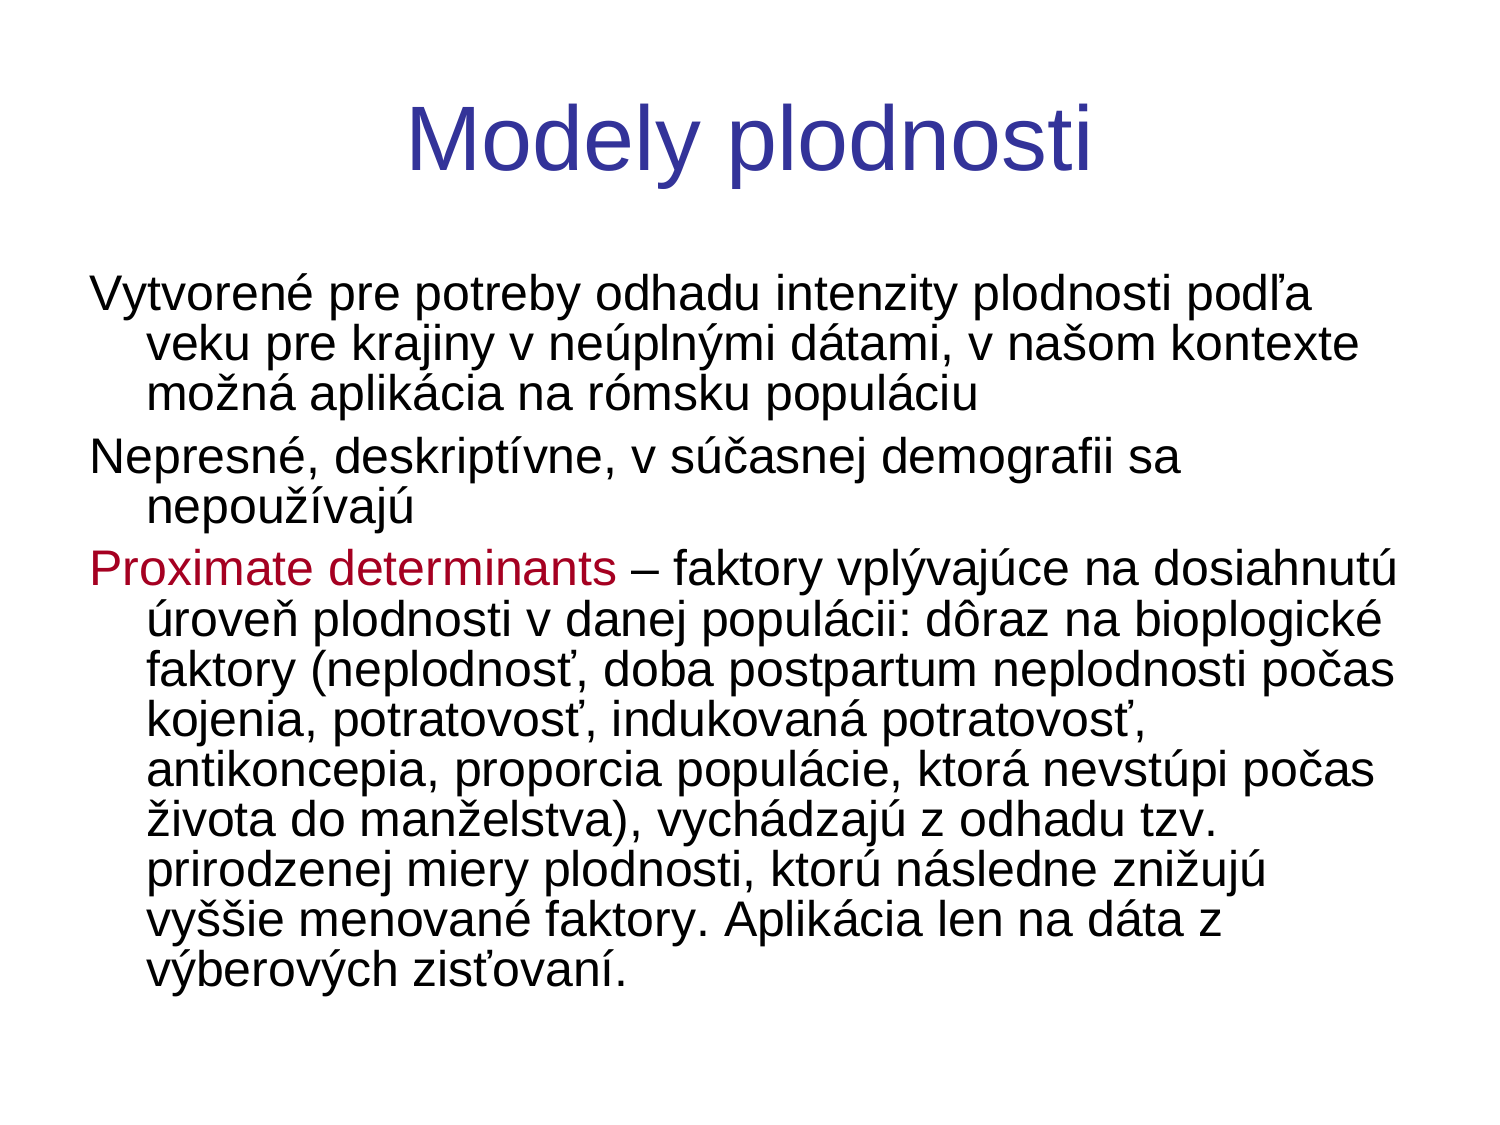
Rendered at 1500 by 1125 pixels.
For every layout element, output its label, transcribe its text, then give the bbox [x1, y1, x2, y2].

list Vytvorené pre potreby odhadu intenzity plodnosti podľa veku pre krajiny v neúplnými dátami, v našom kontexte možná aplikácia na rómsku populáciu Nepresné, deskriptívne, v súčasnej demografii sa nepoužívajú Proximate determinants – faktory vplývajúce na dosiahnutú úroveň plodnosti v danej populácii: dôraz na bioplogické faktory (neplodnosť, doba postpartum neplodnosti počas kojenia, potratovosť, indukovaná potratovosť, antikoncepia, proporcia populácie, ktorá nevstúpi počas života do manželstva), vychádzajú z odhadu tzv. prirodzenej miery plodnosti, ktorú následne znižujú vyššie menované faktory. Aplikácia len na dáta z výberových zisťovaní. [75, 262, 1426, 1071]
title Modely plodnosti [75, 45, 1426, 233]
